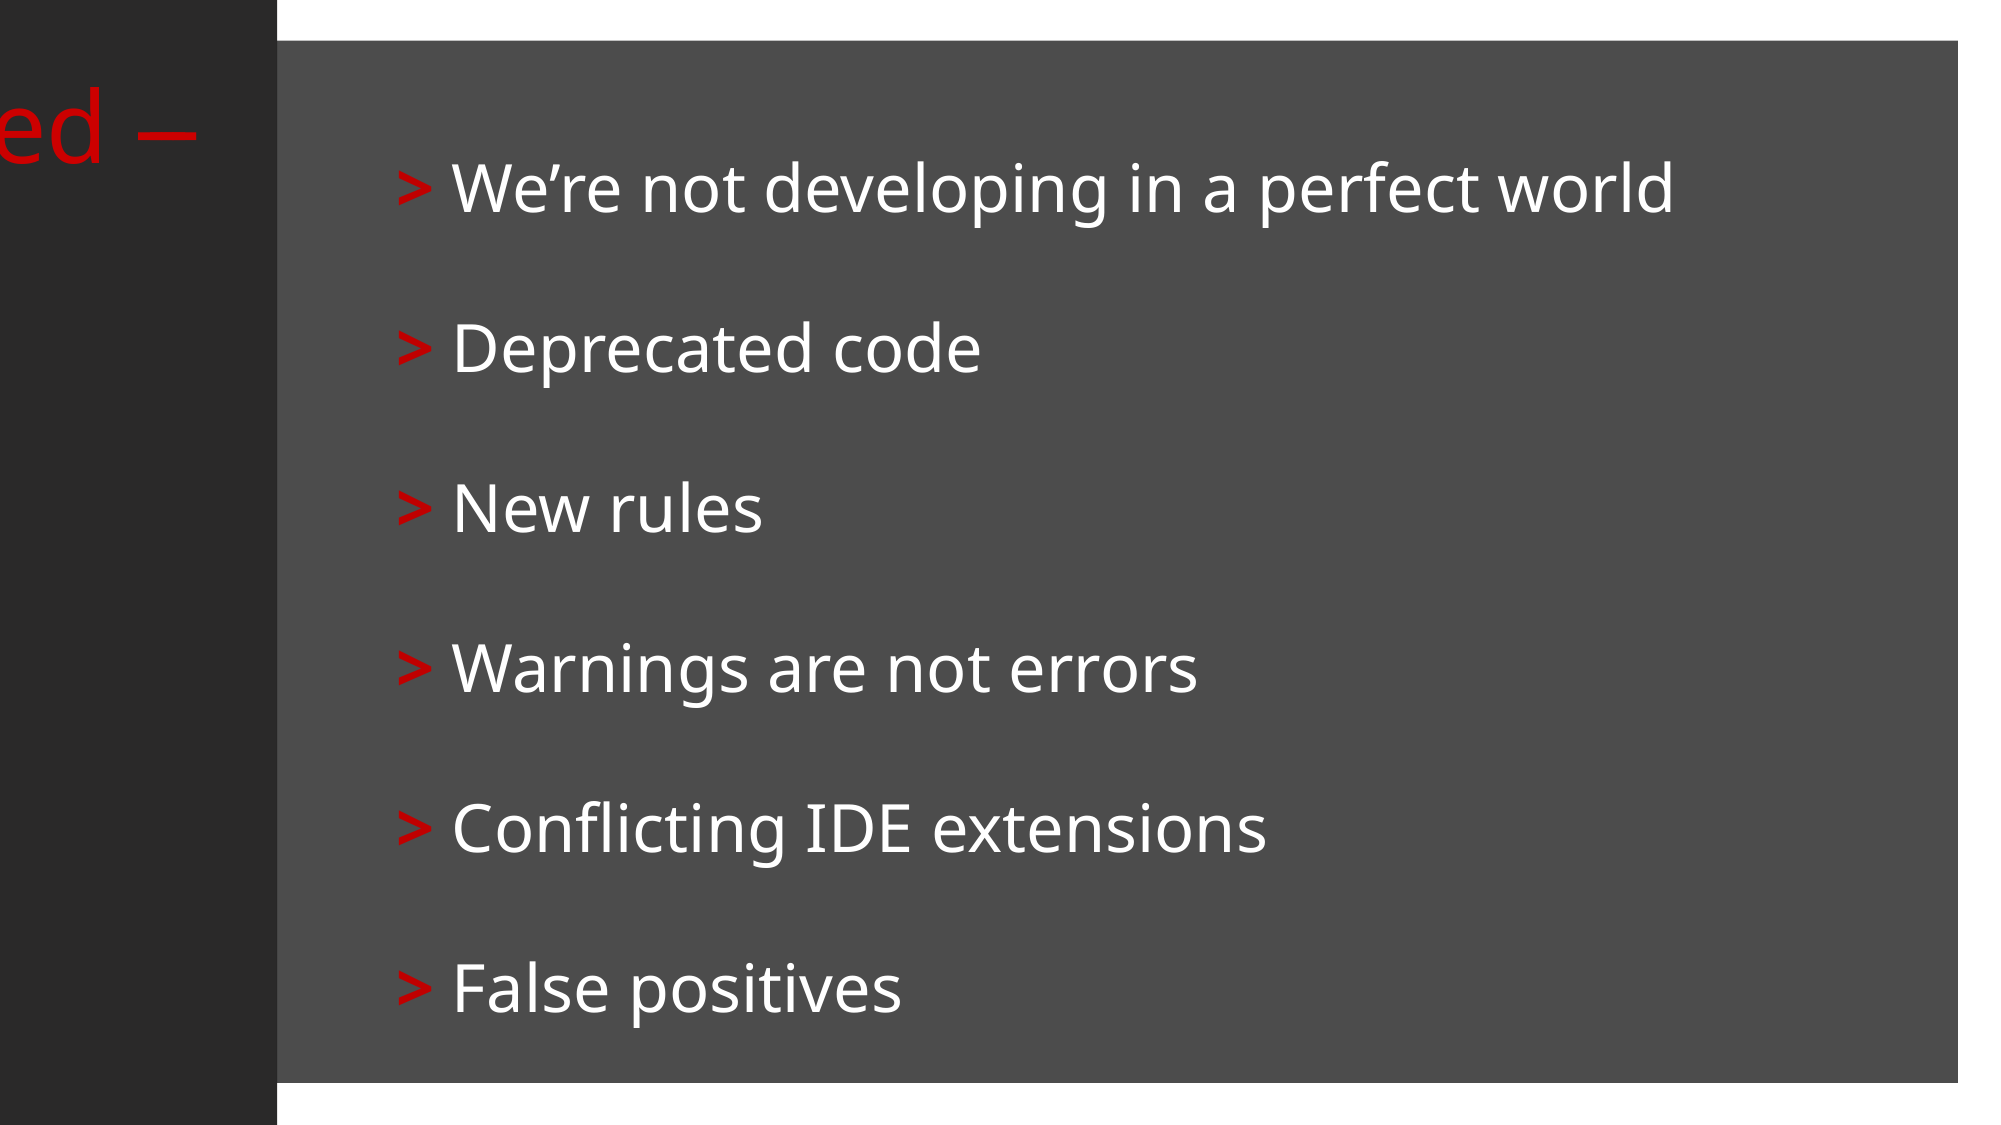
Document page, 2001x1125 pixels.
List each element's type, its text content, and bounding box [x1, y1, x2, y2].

text_box --------------------- opinionated ---- [64, 55, 217, 1070]
text_box > We’re not developing in a perfect world > Deprecated code > New rules > Warnings are not errors > Conflicting IDE extensions > False positives [381, 58, 1778, 1018]
text_box [0, 0, 1958, 1125]
text_box [5, 116, 32, 131]
